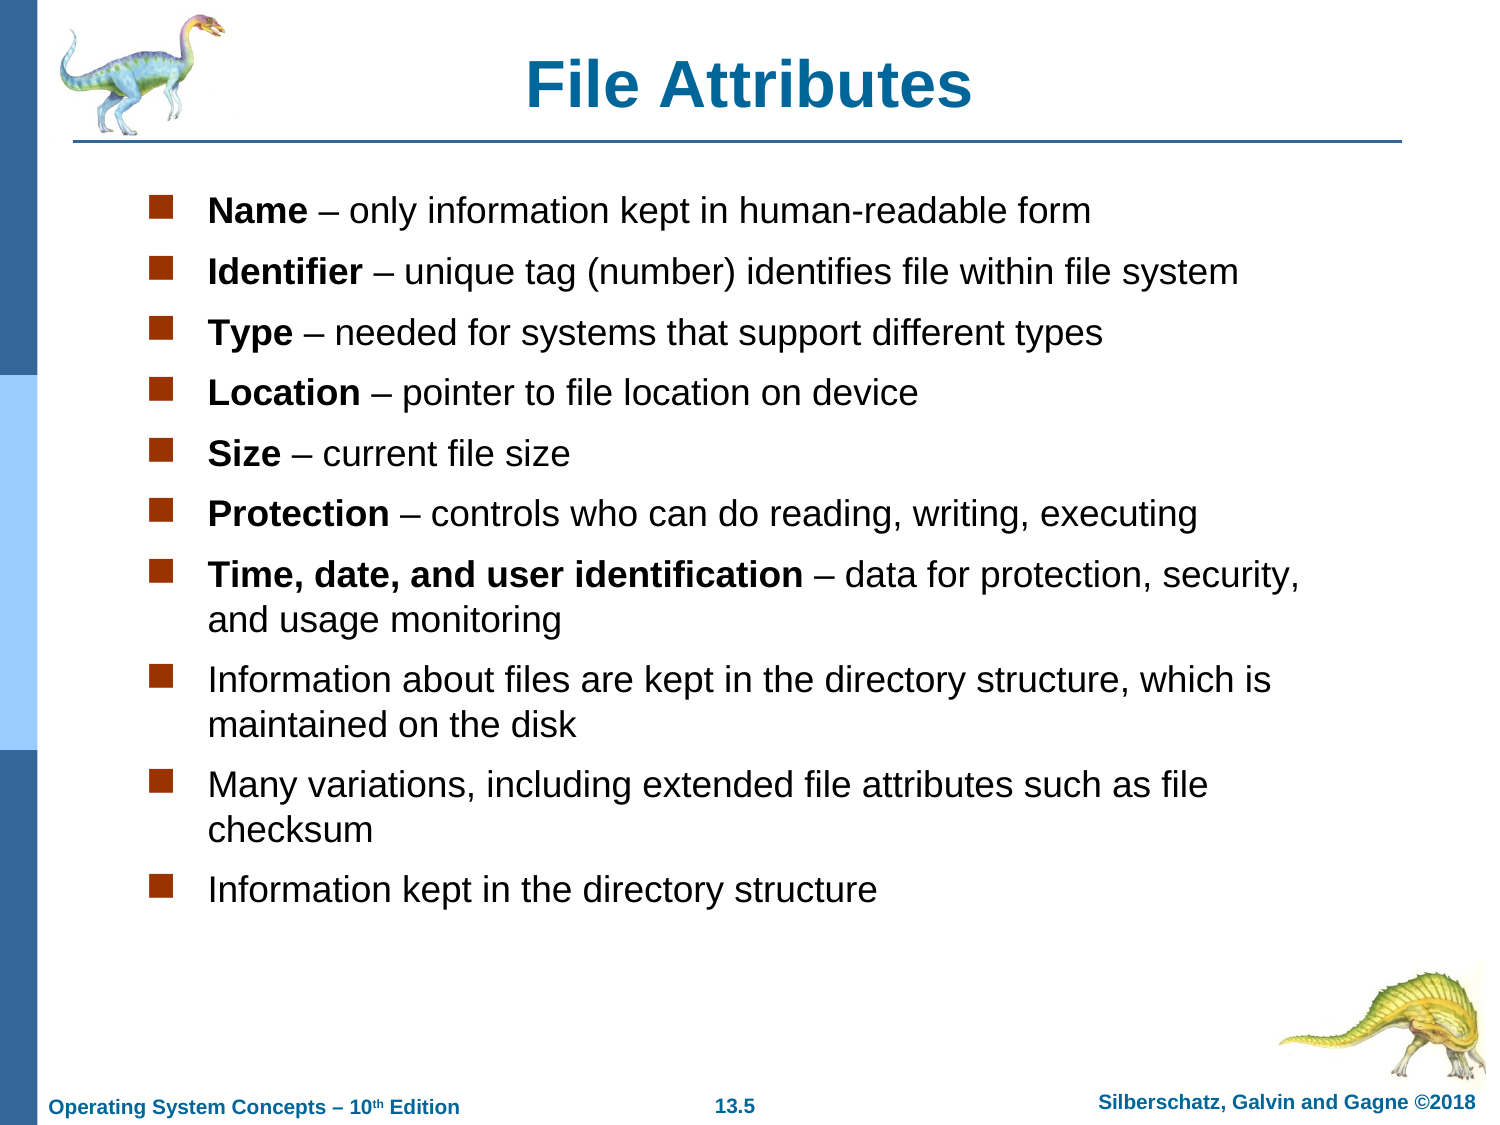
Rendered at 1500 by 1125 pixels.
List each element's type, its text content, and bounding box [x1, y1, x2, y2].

title File Attributes [75, 34, 1426, 129]
list Name – only information kept in human-readable form Identifier – unique tag (number) identifies file within file system Type – needed for systems that support different types Location – pointer to file location on device Size – current file size Protection – controls who can do reading, writing, executing Time, date, and user identification – data for protection, security, and usage monitoring Information about files are kept in the directory structure, which is maintained on the disk Many variations, including extended file attributes such as file checksum Information kept in the directory structure [136, 179, 1383, 923]
picture [46, 0, 243, 149]
picture [1415, 1094, 1423, 1099]
picture [1275, 959, 1486, 1090]
